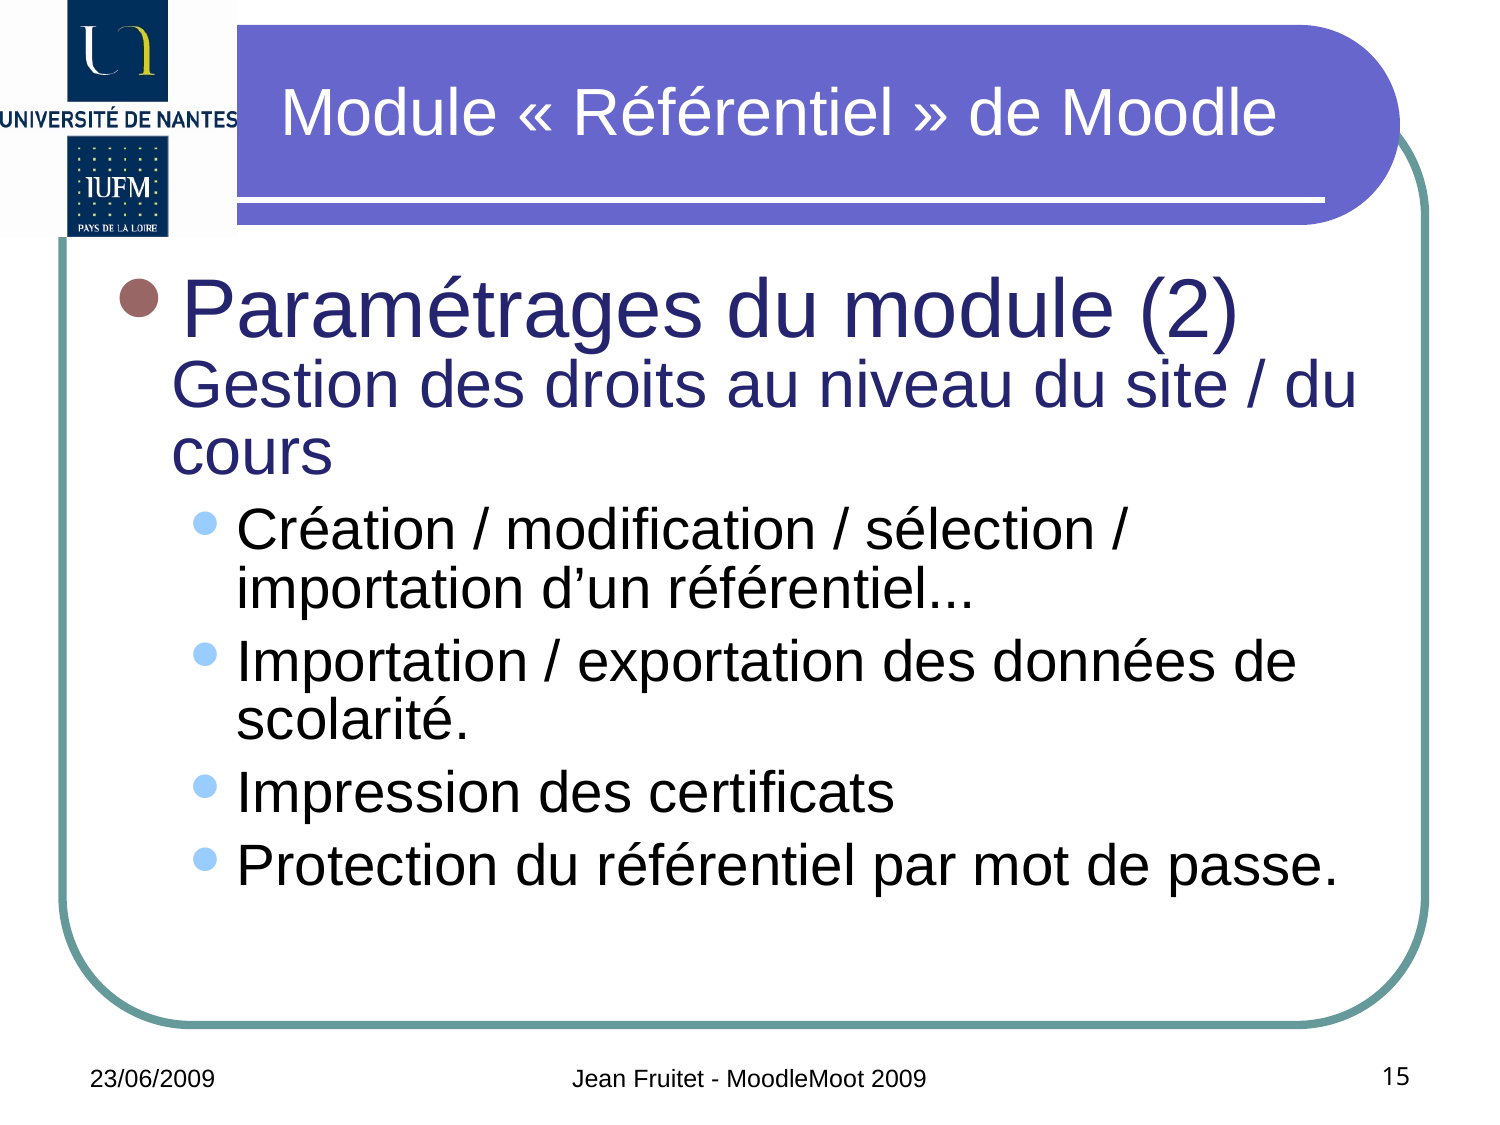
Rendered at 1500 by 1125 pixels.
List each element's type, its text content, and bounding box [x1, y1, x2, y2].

list Paramétrages du module (2) Gestion des droits au niveau du site / du cours Création / modification / sélection / importation d’un référentiel... Importation / exportation des données de scolarité. Impression des certificats Protection du référentiel par mot de passe. [99, 262, 1388, 988]
title Module « Référentiel » de Moodle [265, 37, 1376, 188]
picture [0, 0, 237, 237]
